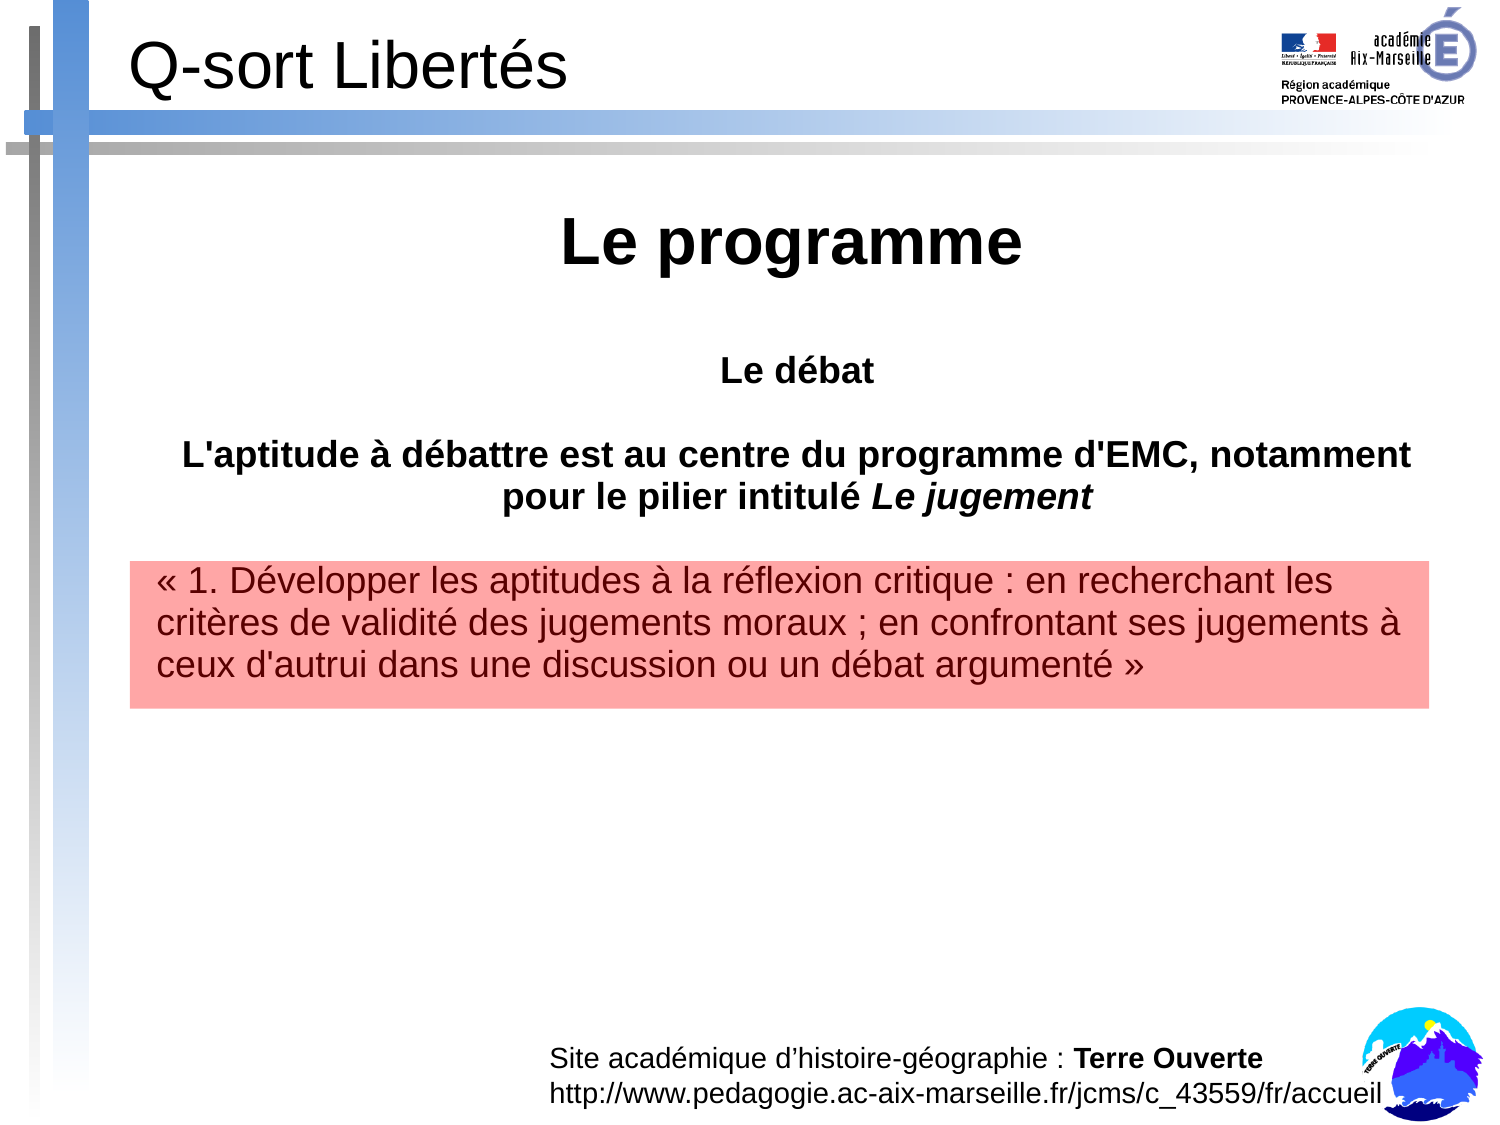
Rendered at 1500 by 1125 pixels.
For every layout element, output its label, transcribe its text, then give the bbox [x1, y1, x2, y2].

picture [1360, 1006, 1484, 1122]
text_box Le débat L'aptitude à débattre est au centre du programme d'EMC, notamment pour le pilier intitulé Le jugement « 1. Développer les aptitudes à la réflexion critique : en recherchant les critères de validité des jugements moraux ; en confrontant ses jugements à ceux d'autrui dans une discussion ou un débat argumenté » [141, 342, 1453, 781]
text_box Q-sort Libertés [113, 14, 585, 110]
text_box Site académique d’histoire-géographie : Terre Ouverte http://www.pedagogie.ac-aix-marseille.fr/jcms/c_43559/fr/accueil [534, 1031, 1399, 1117]
picture [1269, 0, 1484, 114]
text_box [129, 561, 1430, 709]
text_box [5, 0, 1454, 1121]
text_box Le programme [100, 190, 1484, 286]
